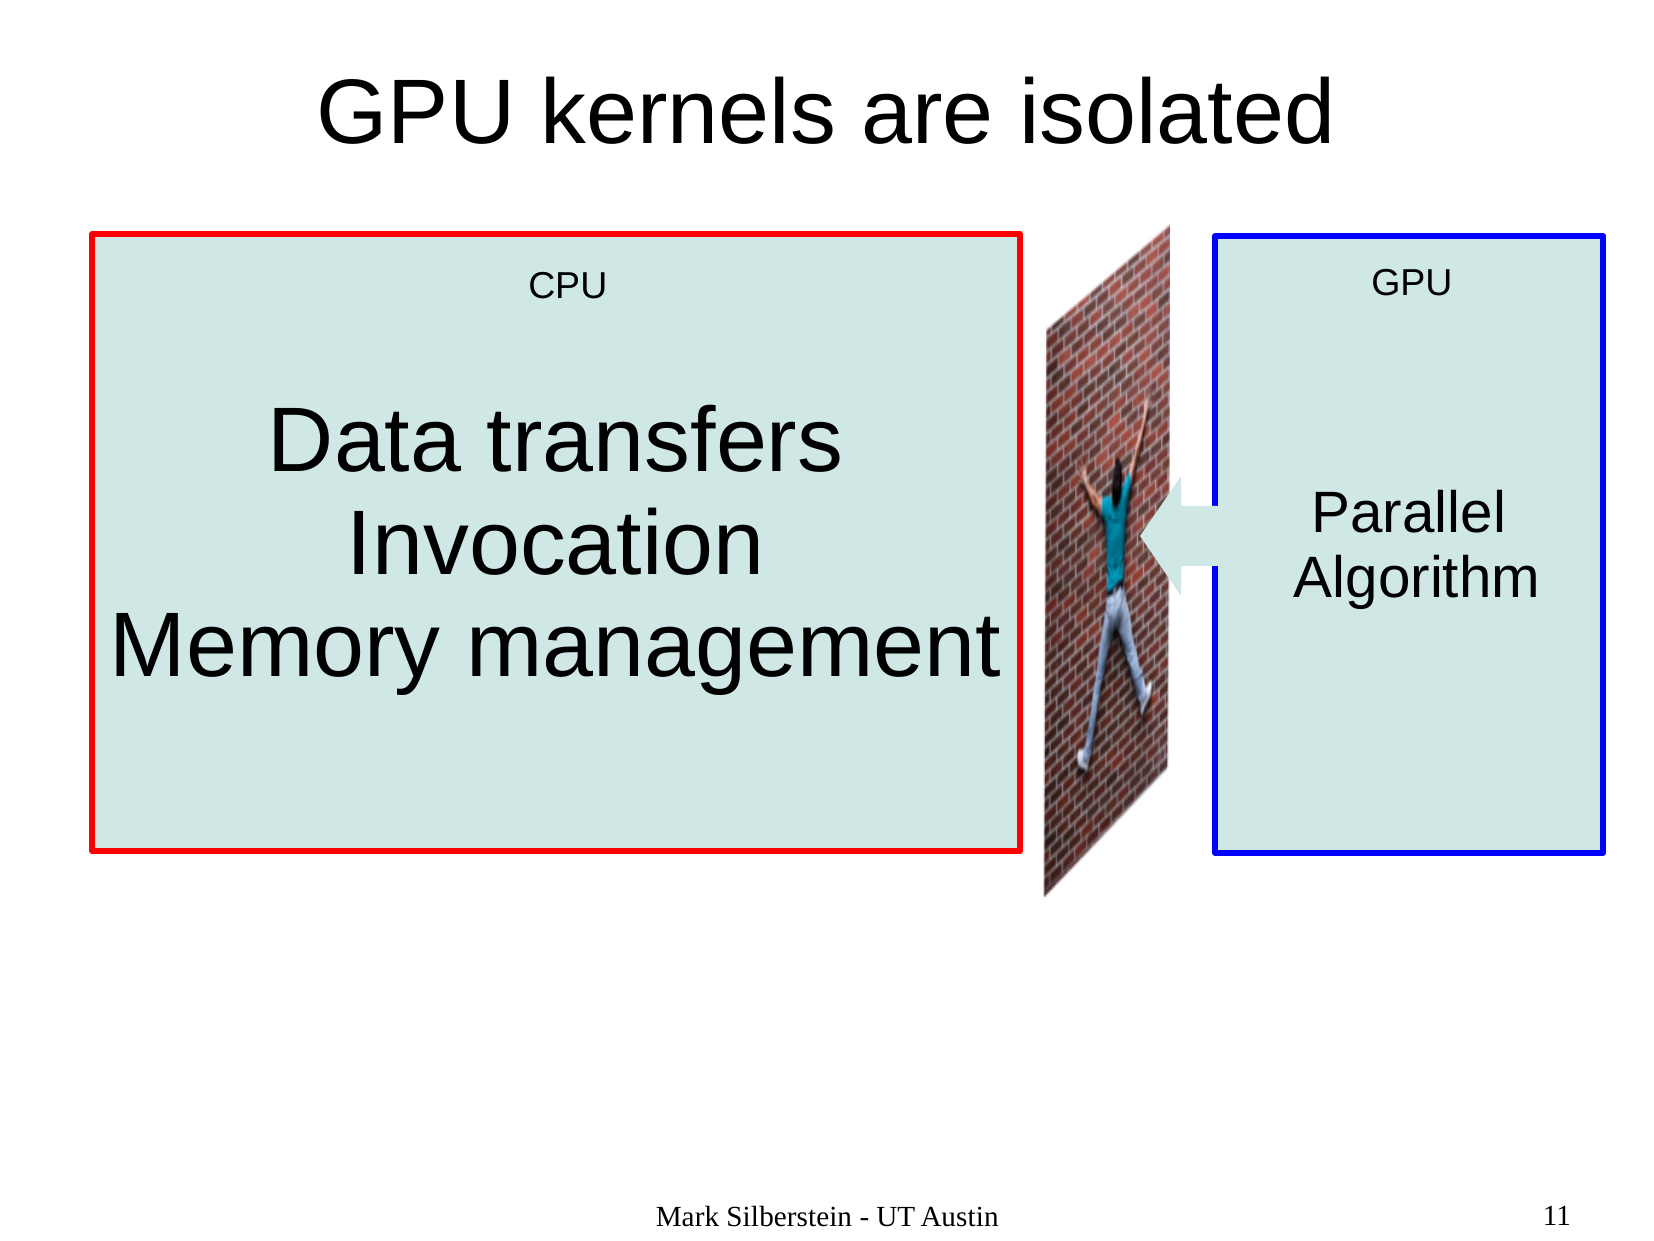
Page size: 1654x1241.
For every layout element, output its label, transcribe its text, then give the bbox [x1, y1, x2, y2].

text_box CPU [510, 254, 629, 317]
picture [1035, 220, 1171, 911]
text_box [1140, 475, 1306, 597]
title GPU kernels are isolated [82, 8, 1571, 216]
text_box Data transfers Invocation Memory management [92, 234, 1021, 851]
text_box Parallel Algorithm [1215, 235, 1604, 853]
text_box GPU [1353, 250, 1471, 314]
